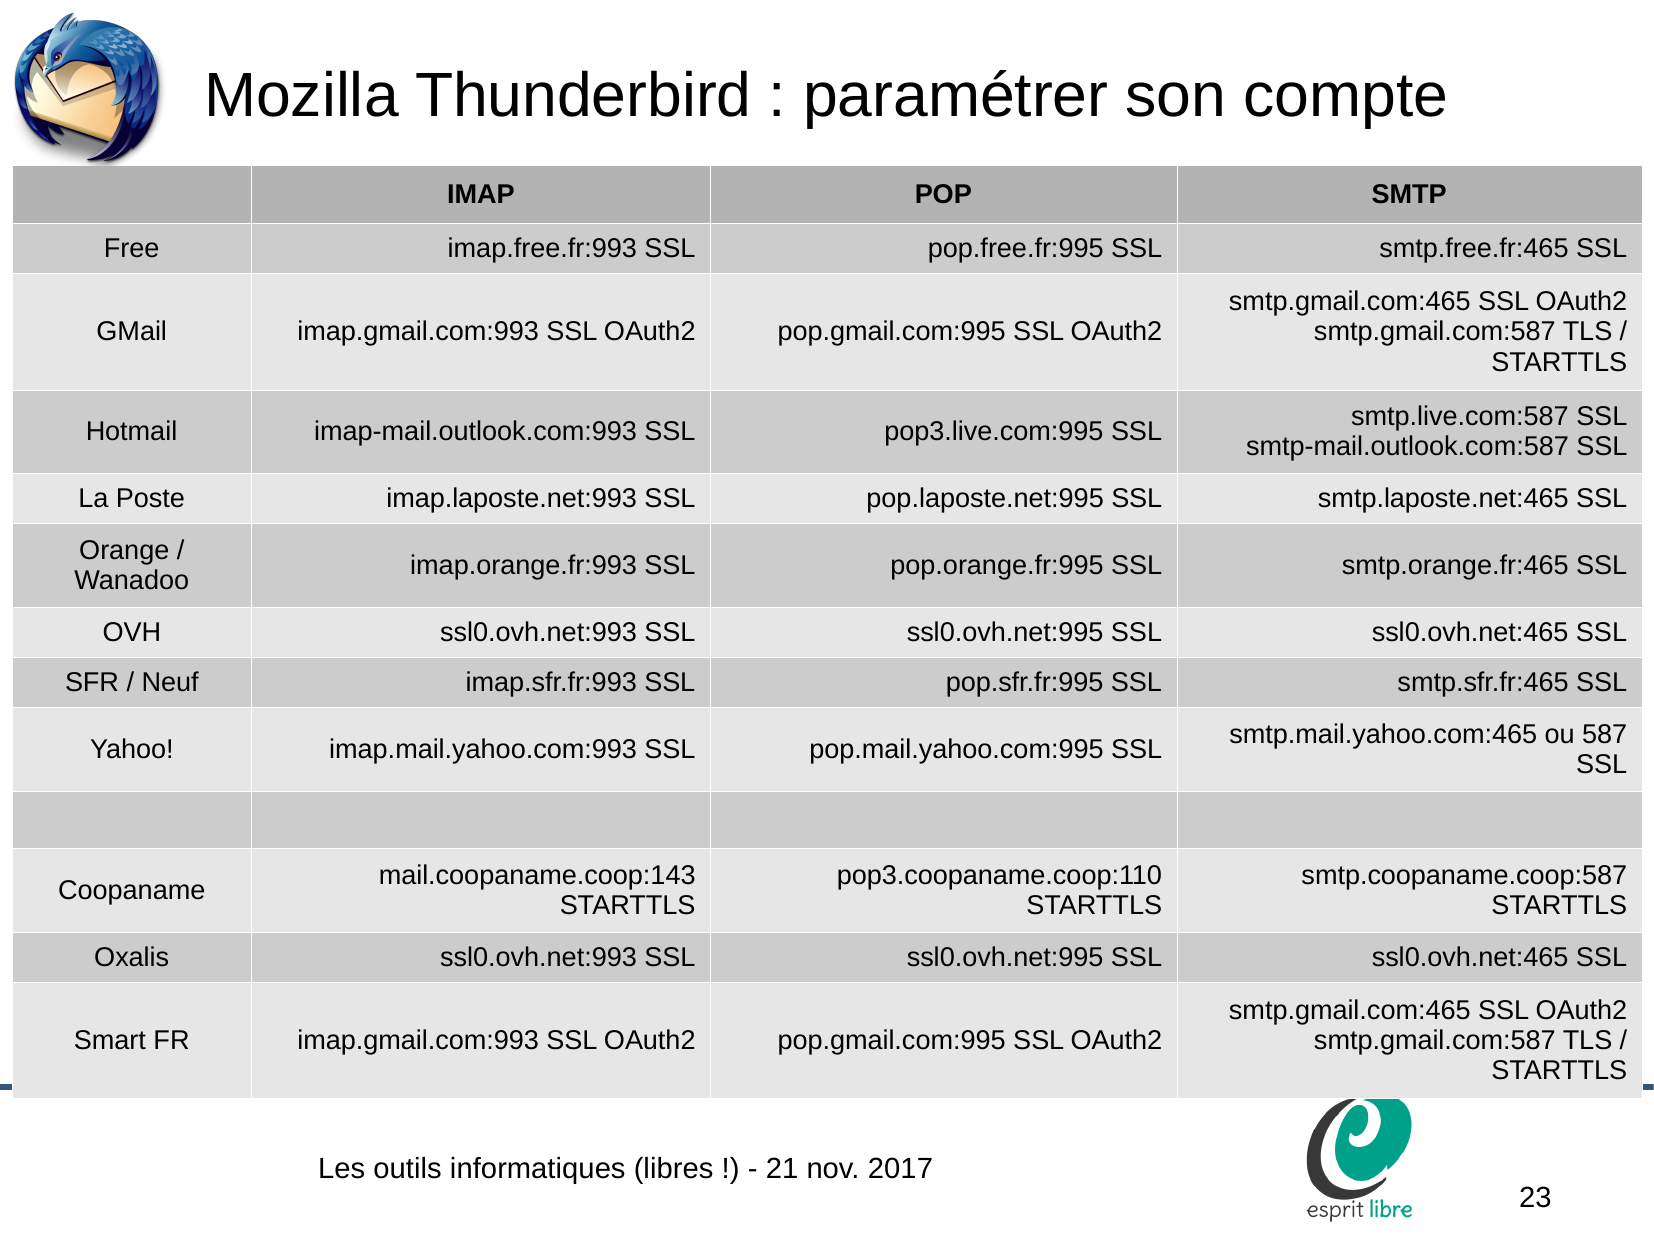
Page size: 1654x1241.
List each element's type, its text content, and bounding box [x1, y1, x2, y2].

table_cell [13, 792, 251, 848]
table_cell [252, 792, 710, 848]
title Mozilla Thunderbird : paramétrer son compte [0, 20, 1654, 169]
table_cell GMail [13, 274, 251, 390]
table_cell smtp.coopaname.coop:587 STARTTLS [1178, 849, 1642, 932]
picture [1293, 1099, 1424, 1223]
table_cell ssl0.ovh.net:993 SSL [252, 933, 710, 982]
table_cell mail.coopaname.coop:143 STARTTLS [252, 849, 710, 932]
table_cell ssl0.ovh.net:995 SSL [711, 933, 1177, 982]
table_cell Free [13, 224, 251, 273]
table_cell smtp.free.fr:465 SSL [1178, 224, 1642, 273]
picture [11, 11, 166, 20]
table_cell smtp.gmail.com:465 SSL OAuth2 smtp.gmail.com:587 TLS / STARTTLS [1178, 983, 1642, 1098]
table_cell Orange / Wanadoo [13, 524, 251, 607]
table_cell ssl0.ovh.net:465 SSL [1178, 608, 1642, 657]
table_cell imap.gmail.com:993 SSL OAuth2 [252, 274, 710, 390]
table_cell smtp.sfr.fr:465 SSL [1178, 658, 1642, 707]
table_cell imap.free.fr:993 SSL [252, 224, 710, 273]
table_cell imap.orange.fr:993 SSL [252, 524, 710, 607]
table_header [13, 169, 251, 223]
table_cell Smart FR [13, 983, 251, 1098]
table_cell imap.sfr.fr:993 SSL [252, 658, 710, 707]
table_cell imap.laposte.net:993 SSL [252, 474, 710, 523]
table_header SMTP [1178, 169, 1642, 223]
table_cell Oxalis [13, 933, 251, 982]
table_cell smtp.laposte.net:465 SSL [1178, 474, 1642, 523]
table_cell imap.gmail.com:993 SSL OAuth2 [252, 983, 710, 1098]
table_cell pop.gmail.com:995 SSL OAuth2 [711, 274, 1177, 390]
table_cell smtp.orange.fr:465 SSL [1178, 524, 1642, 607]
table_cell ssl0.ovh.net:993 SSL [252, 608, 710, 657]
table_cell smtp.mail.yahoo.com:465 ou 587 SSL [1178, 708, 1642, 791]
table_cell Yahoo! [13, 708, 251, 791]
table_cell ssl0.ovh.net:995 SSL [711, 608, 1177, 657]
table_cell [1178, 792, 1642, 848]
table_cell pop.gmail.com:995 SSL OAuth2 [711, 983, 1177, 1098]
table_cell pop.orange.fr:995 SSL [711, 524, 1177, 607]
table_cell pop.free.fr:995 SSL [711, 224, 1177, 273]
table_cell pop3.live.com:995 SSL [711, 391, 1177, 473]
table_header POP [711, 169, 1177, 223]
table_cell La Poste [13, 474, 251, 523]
table_cell Coopaname [13, 849, 251, 932]
table_cell Hotmail [13, 391, 251, 473]
table_cell imap-mail.outlook.com:993 SSL [252, 391, 710, 473]
table_cell ssl0.ovh.net:465 SSL [1178, 933, 1642, 982]
table_cell smtp.live.com:587 SSL smtp-mail.outlook.com:587 SSL [1178, 391, 1642, 473]
table_cell pop.laposte.net:995 SSL [711, 474, 1177, 523]
table_cell pop3.coopaname.coop:110 STARTTLS [711, 849, 1177, 932]
table_cell OVH [13, 608, 251, 657]
table_cell SFR / Neuf [13, 658, 251, 707]
table_cell smtp.gmail.com:465 SSL OAuth2 smtp.gmail.com:587 TLS / STARTTLS [1178, 274, 1642, 390]
table_header IMAP [252, 169, 710, 223]
table_cell pop.mail.yahoo.com:995 SSL [711, 708, 1177, 791]
table_cell imap.mail.yahoo.com:993 SSL [252, 708, 710, 791]
table_cell [711, 792, 1177, 848]
table_cell pop.sfr.fr:995 SSL [711, 658, 1177, 707]
